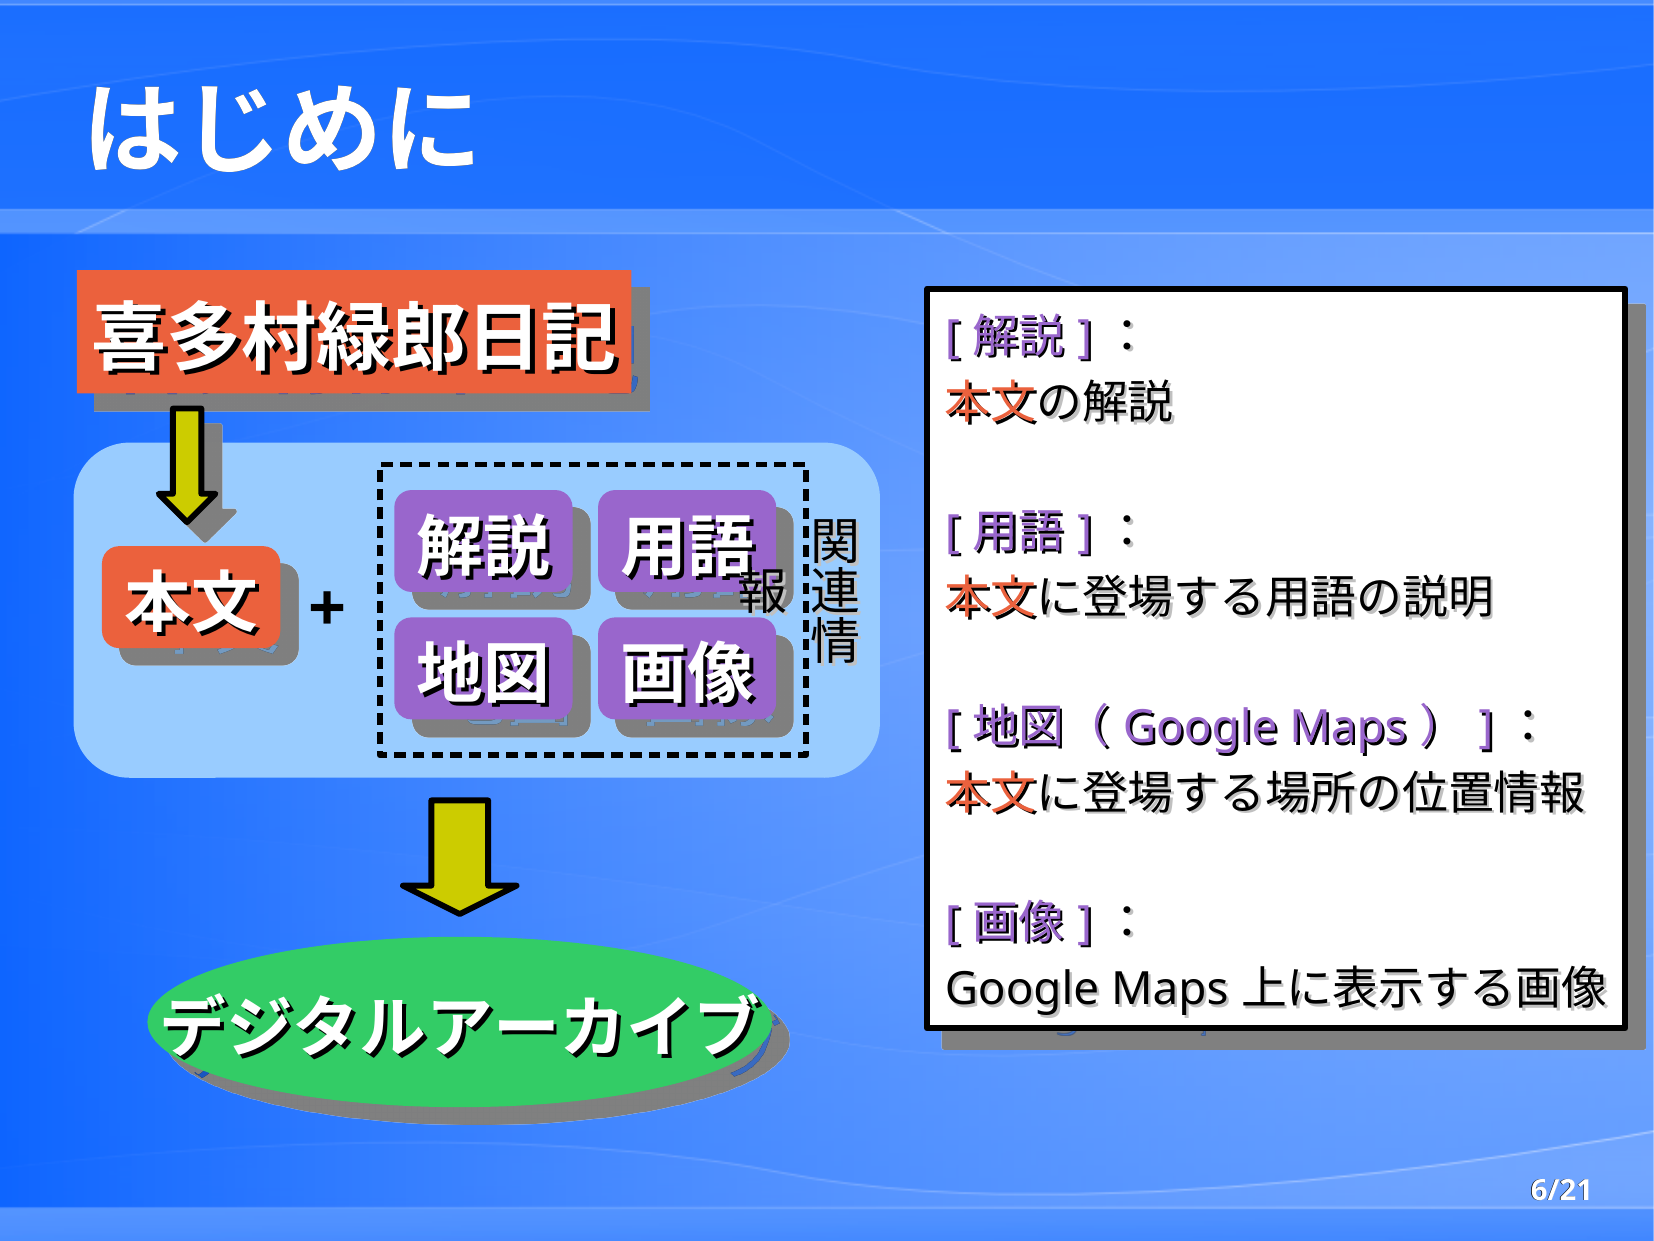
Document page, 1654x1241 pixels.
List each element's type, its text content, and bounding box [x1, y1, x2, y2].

text_box 喜多村緑郎日記 [76, 283, 625, 380]
text_box [解説]： 本文の解説 [用語]： 本文に登場する用語の説明 [地図（Google Maps）]： 本文に登場する場所の位置情報 [画像]： Google Maps上に表示する画像 [927, 377, 1593, 940]
text_box 地図 [394, 617, 573, 720]
text_box 本文 [101, 546, 281, 649]
text_box 用語 [598, 490, 777, 592]
text_box 用語 [769, 576, 777, 586]
text_box + [293, 561, 360, 649]
text_box [73, 408, 880, 778]
text_box [402, 800, 517, 915]
text_box 用語 [730, 562, 740, 566]
text_box 関連情報 [793, 501, 879, 716]
text_box デジタルアーカイブ [147, 936, 773, 1108]
text_box 用語 [711, 534, 722, 540]
picture [0, 0, 1654, 1241]
text_box 用語 [714, 522, 724, 529]
text_box 画像 [598, 617, 777, 720]
title はじめに [23, 8, 1625, 237]
text_box 解説 [394, 490, 573, 592]
